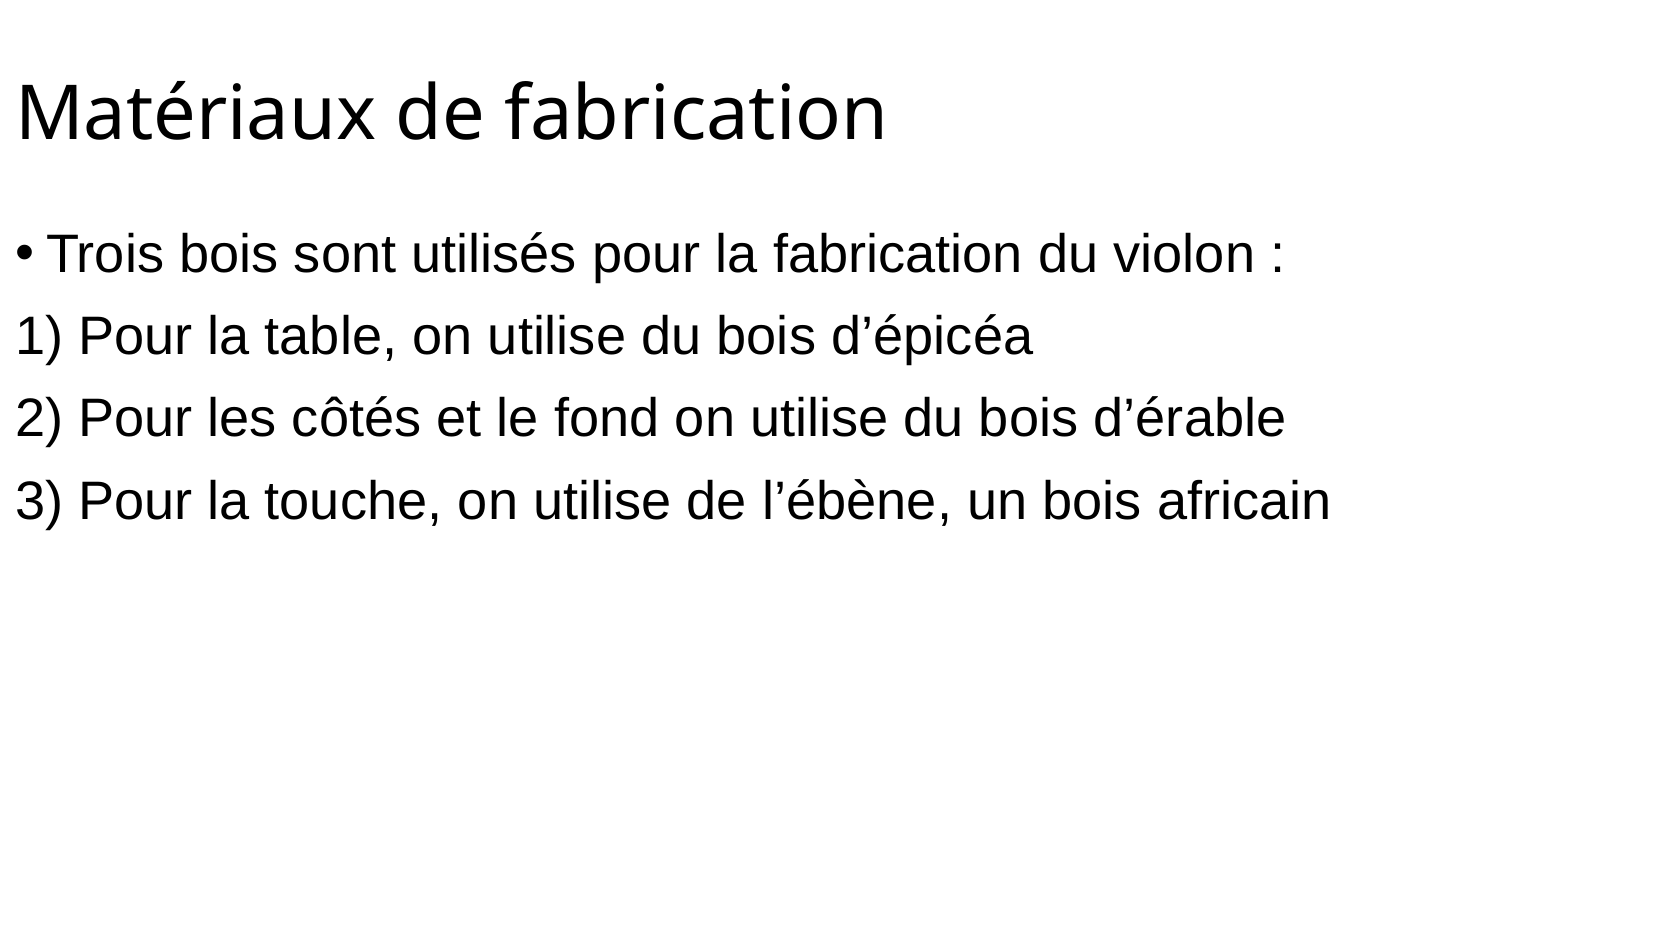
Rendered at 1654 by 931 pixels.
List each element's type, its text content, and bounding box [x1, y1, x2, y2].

list Trois bois sont utilisés pour la fabrication du violon : Pour la table, on utilise du bois d’épicéa Pour les côtés et le fond on utilise du bois d’érable Pour la touche, on utilise de l’ébène, un bois africain [0, 217, 1489, 758]
title Matériaux de fabrication [0, 36, 1489, 193]
